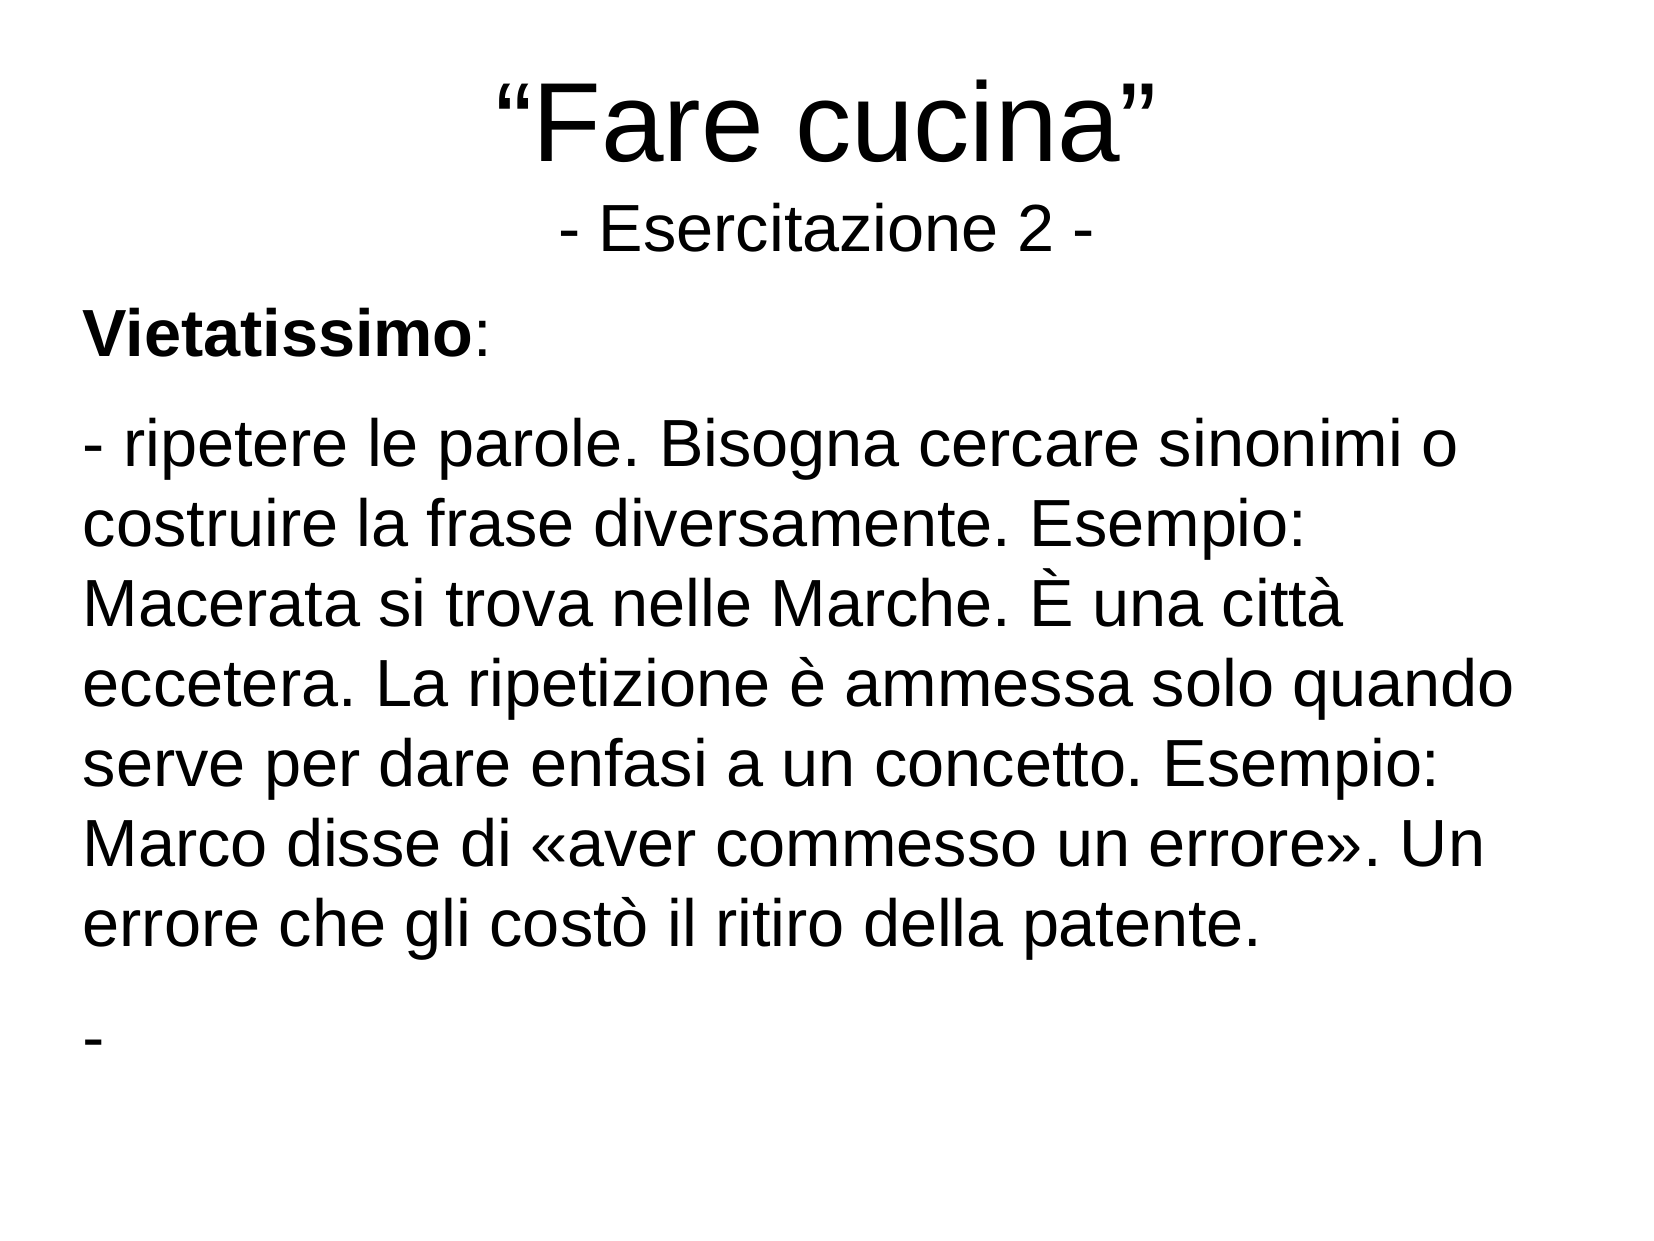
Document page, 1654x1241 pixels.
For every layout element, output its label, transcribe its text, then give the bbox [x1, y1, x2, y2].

title “Fare cucina” - Esercitazione 2 - [82, 49, 1571, 257]
list Vietatissimo: - ripetere le parole. Bisogna cercare sinonimi o costruire la frase diversamente. Esempio: Macerata si trova nelle Marche. È una città eccetera. La ripetizione è ammessa solo quando serve per dare enfasi a un concetto. Esempio: Marco disse di «aver commesso un errore». Un errore che gli costò il ritiro della patente. [82, 290, 1571, 1109]
